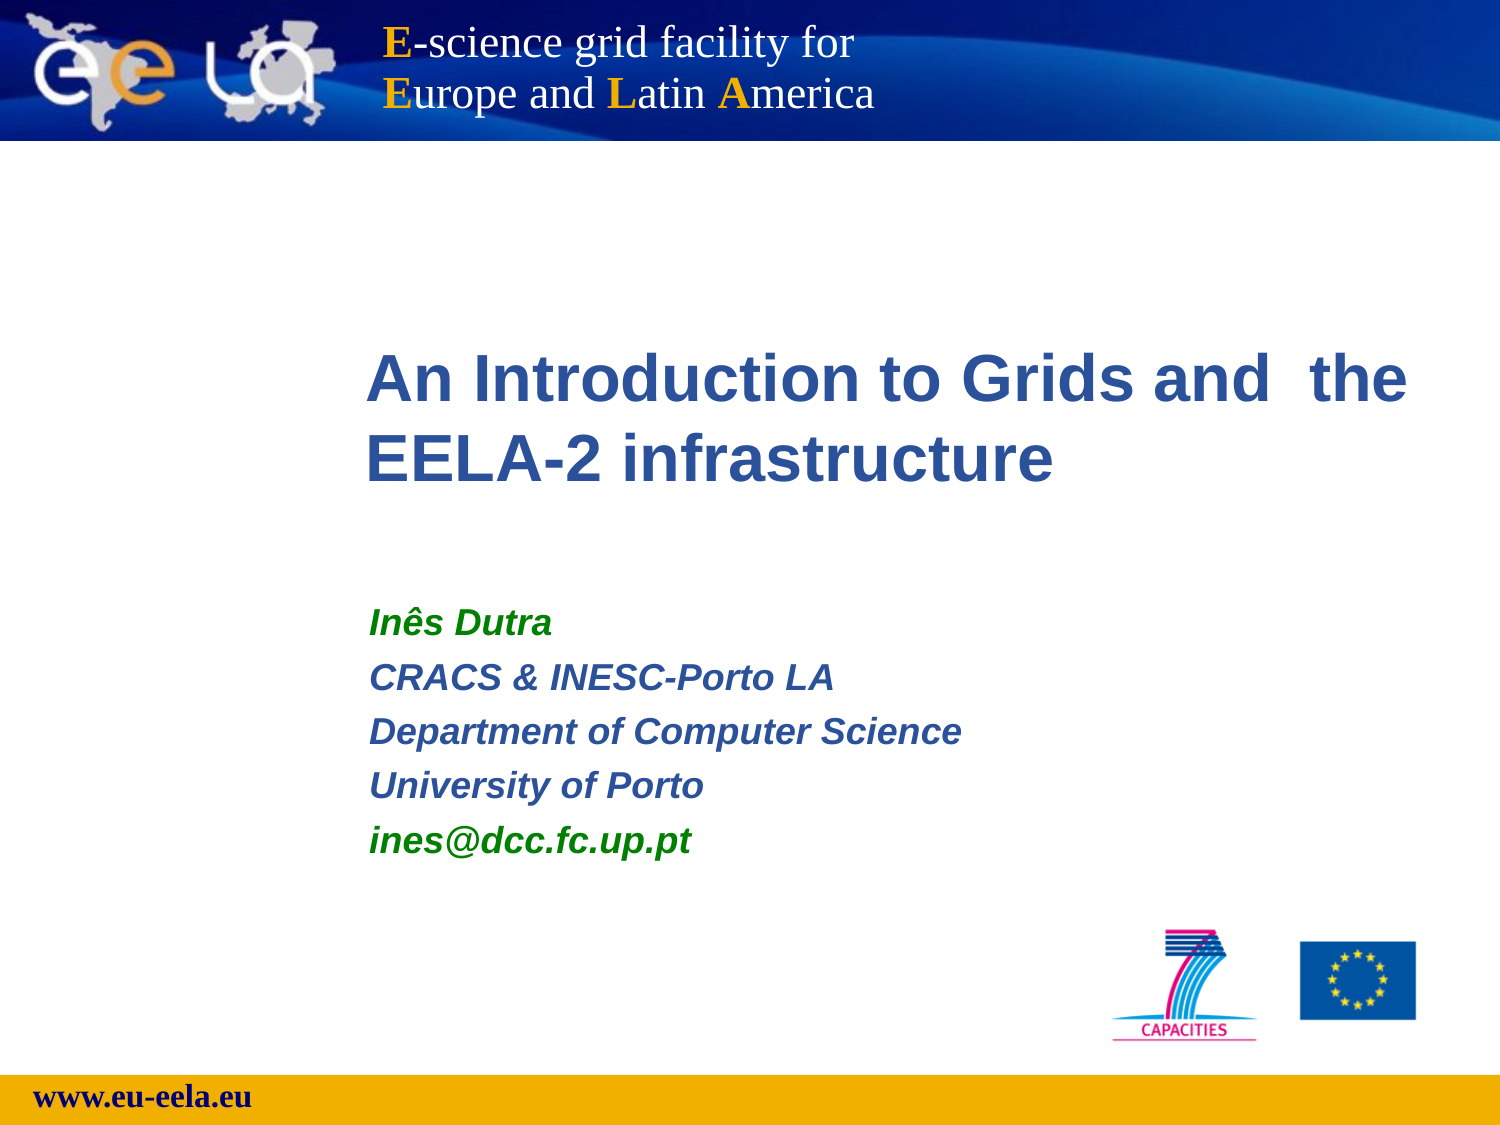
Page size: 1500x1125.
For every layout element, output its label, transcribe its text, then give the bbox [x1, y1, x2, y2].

subtitle Inês Dutra CRACS & INESC-Porto LA Department of Computer Science University of Porto ines@dcc.fc.up.pt [354, 590, 1424, 923]
title An Introduction to Grids and the EELA-2 infrastructure [350, 327, 1456, 504]
